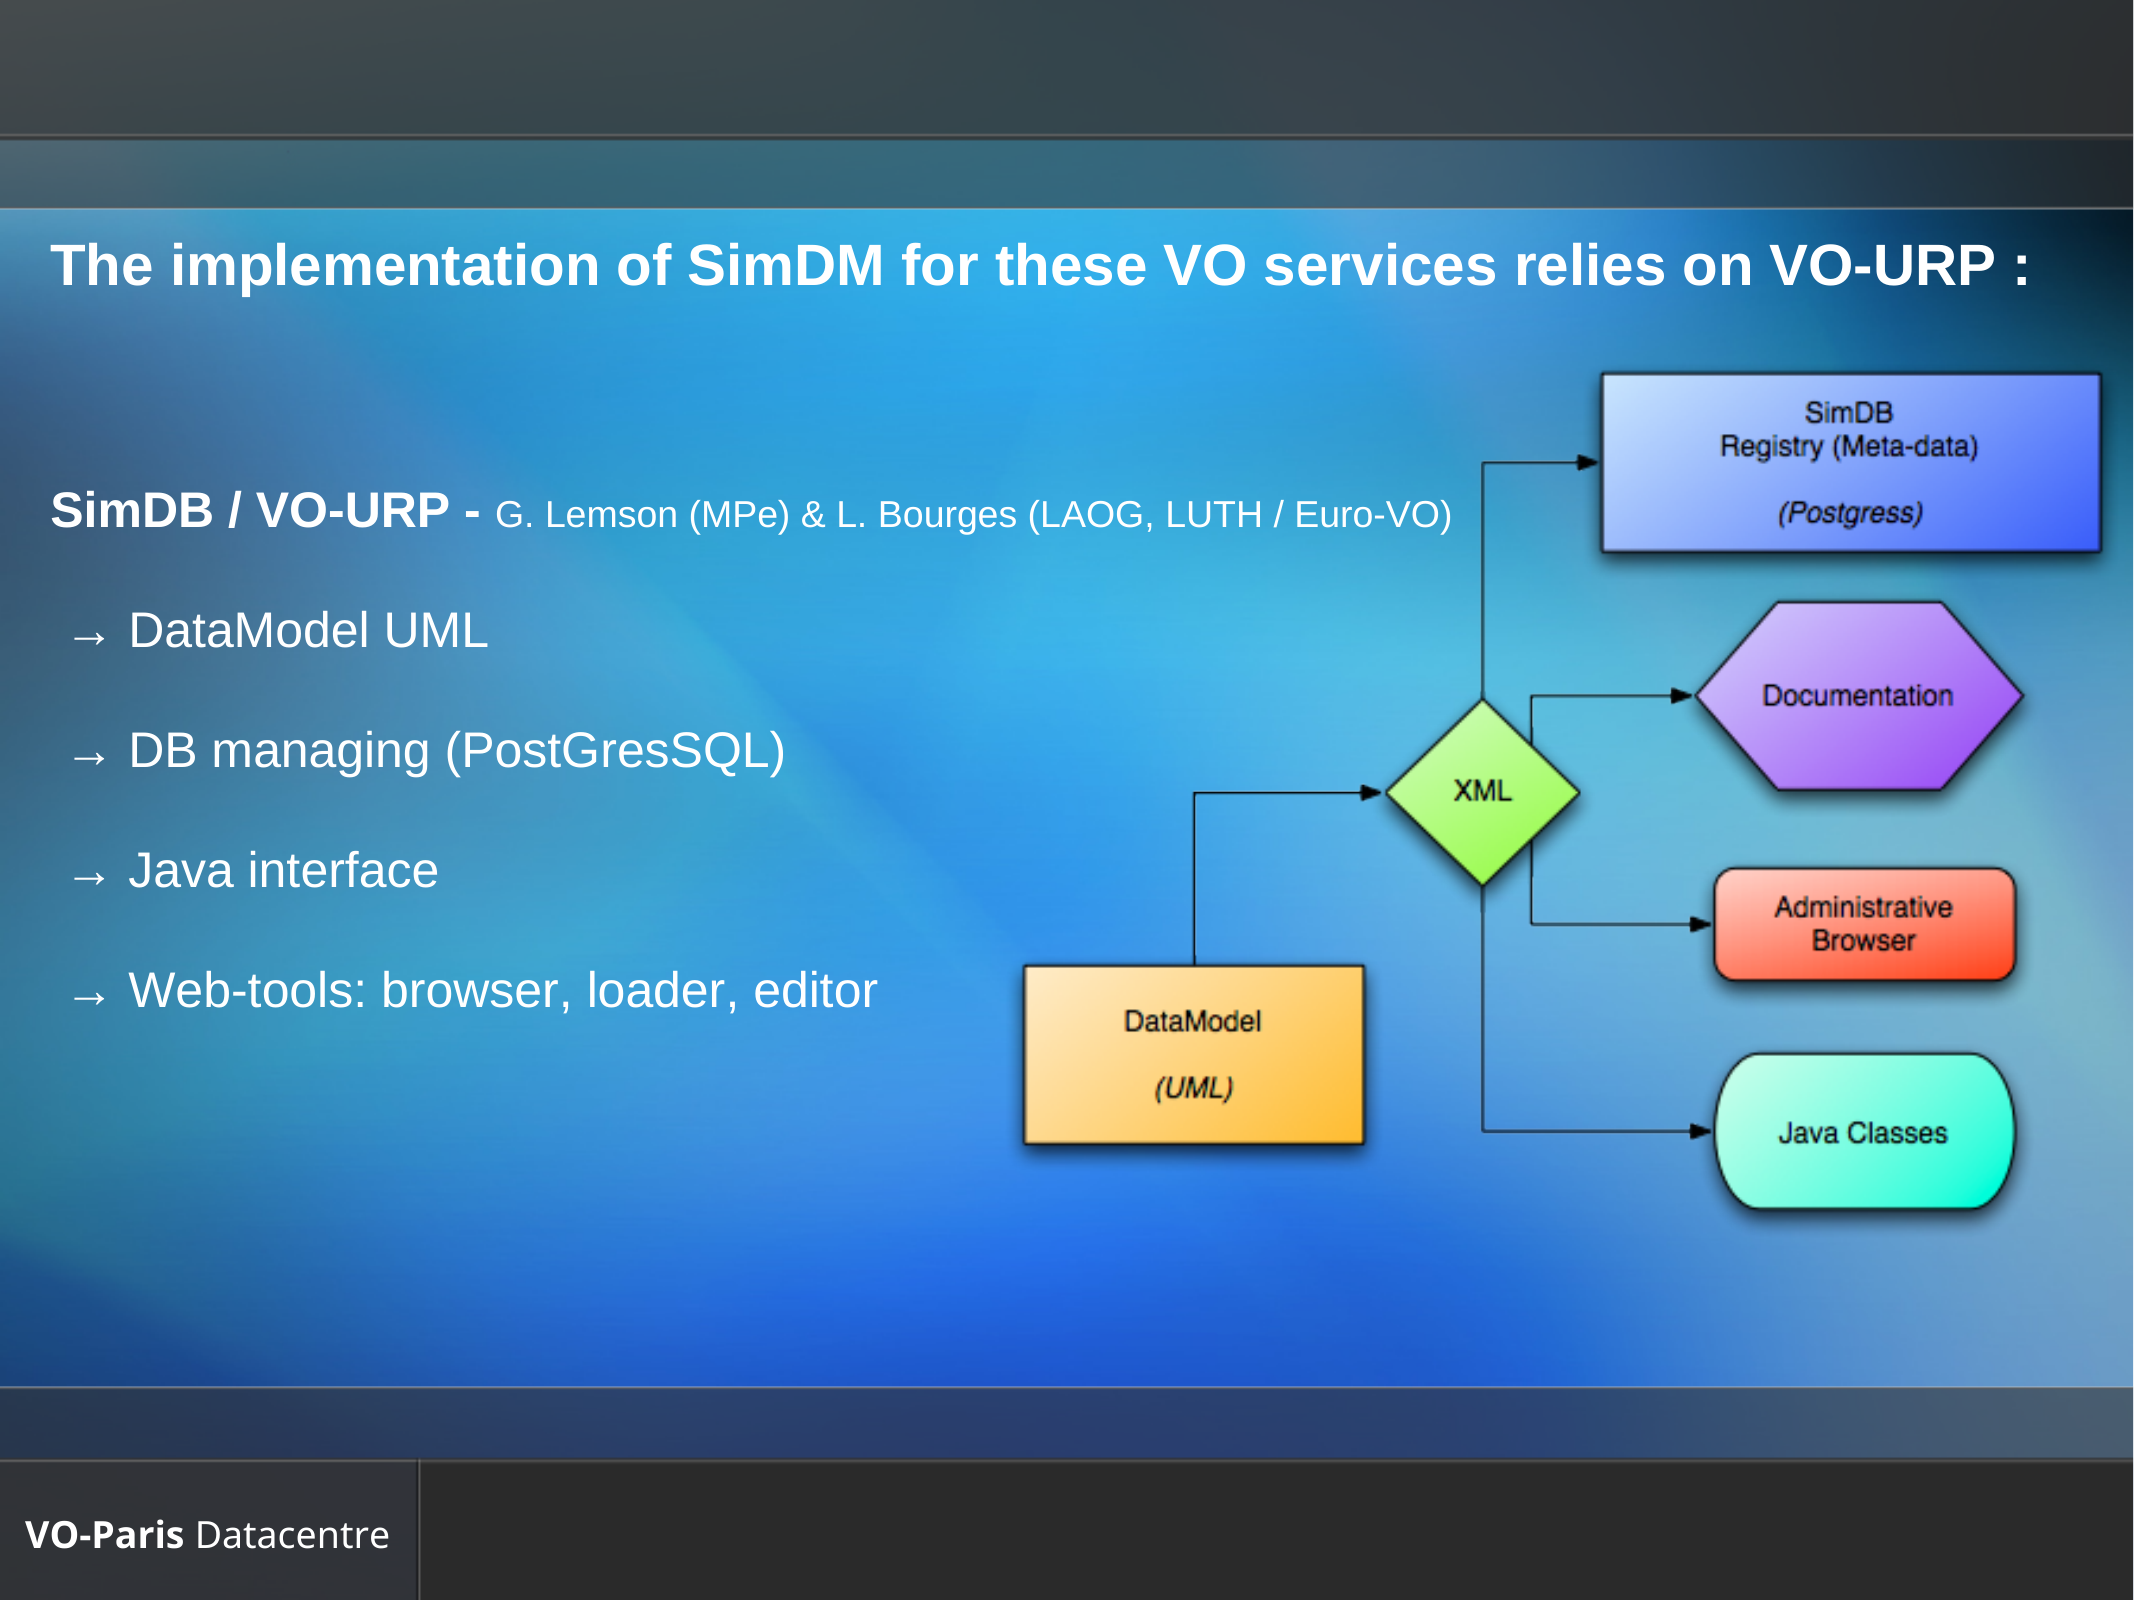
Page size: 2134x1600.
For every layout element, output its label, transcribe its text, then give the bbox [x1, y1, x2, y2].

text_box VO-Paris Datacentre [0, 1502, 417, 1565]
picture [0, 0, 2134, 1600]
text_box The implementation of SimDM for these VO services relies on VO-URP : SimDB / VO-URP - G. Lemson (MPe) & L. Bourges (LAOG, LUTH / Euro-VO)‏ → DataModel UML → DB managing (PostGresSQL)‏ → Java interface → Web-tools: browser, loader, editor [50, 227, 2038, 1078]
